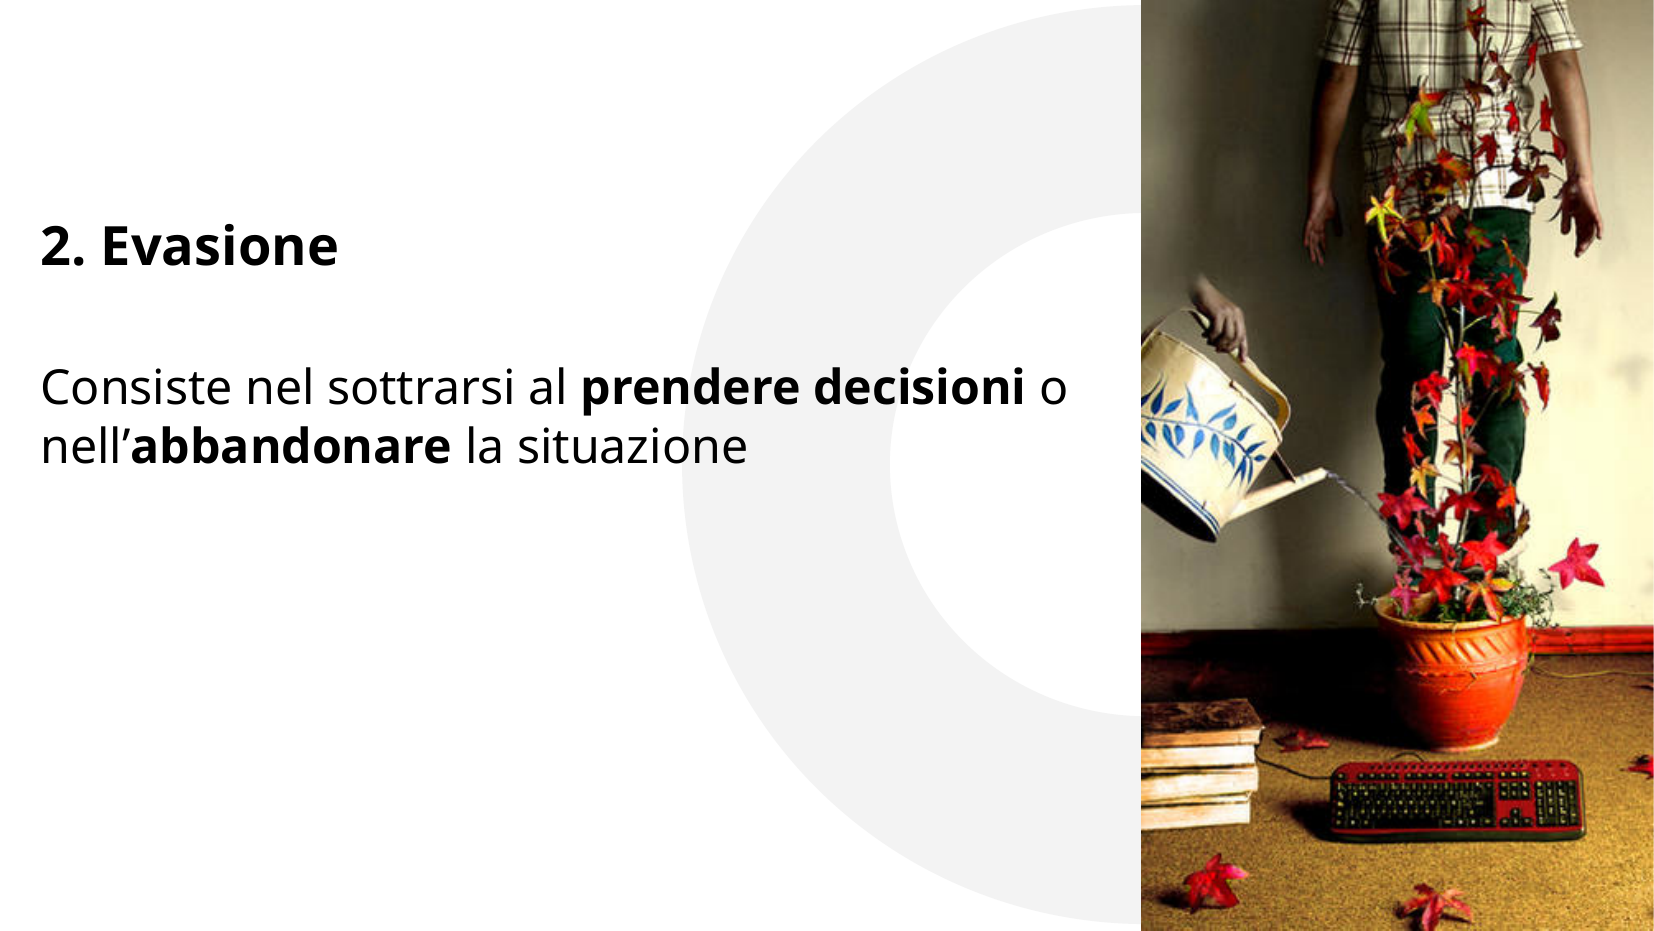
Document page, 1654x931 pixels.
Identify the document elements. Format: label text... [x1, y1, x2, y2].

list Consiste nel sottrarsi al prendere decisioni o nell’abbandonare la situazione [40, 357, 1123, 712]
picture [1141, 0, 1654, 931]
title 2. Evasione [40, 178, 897, 311]
